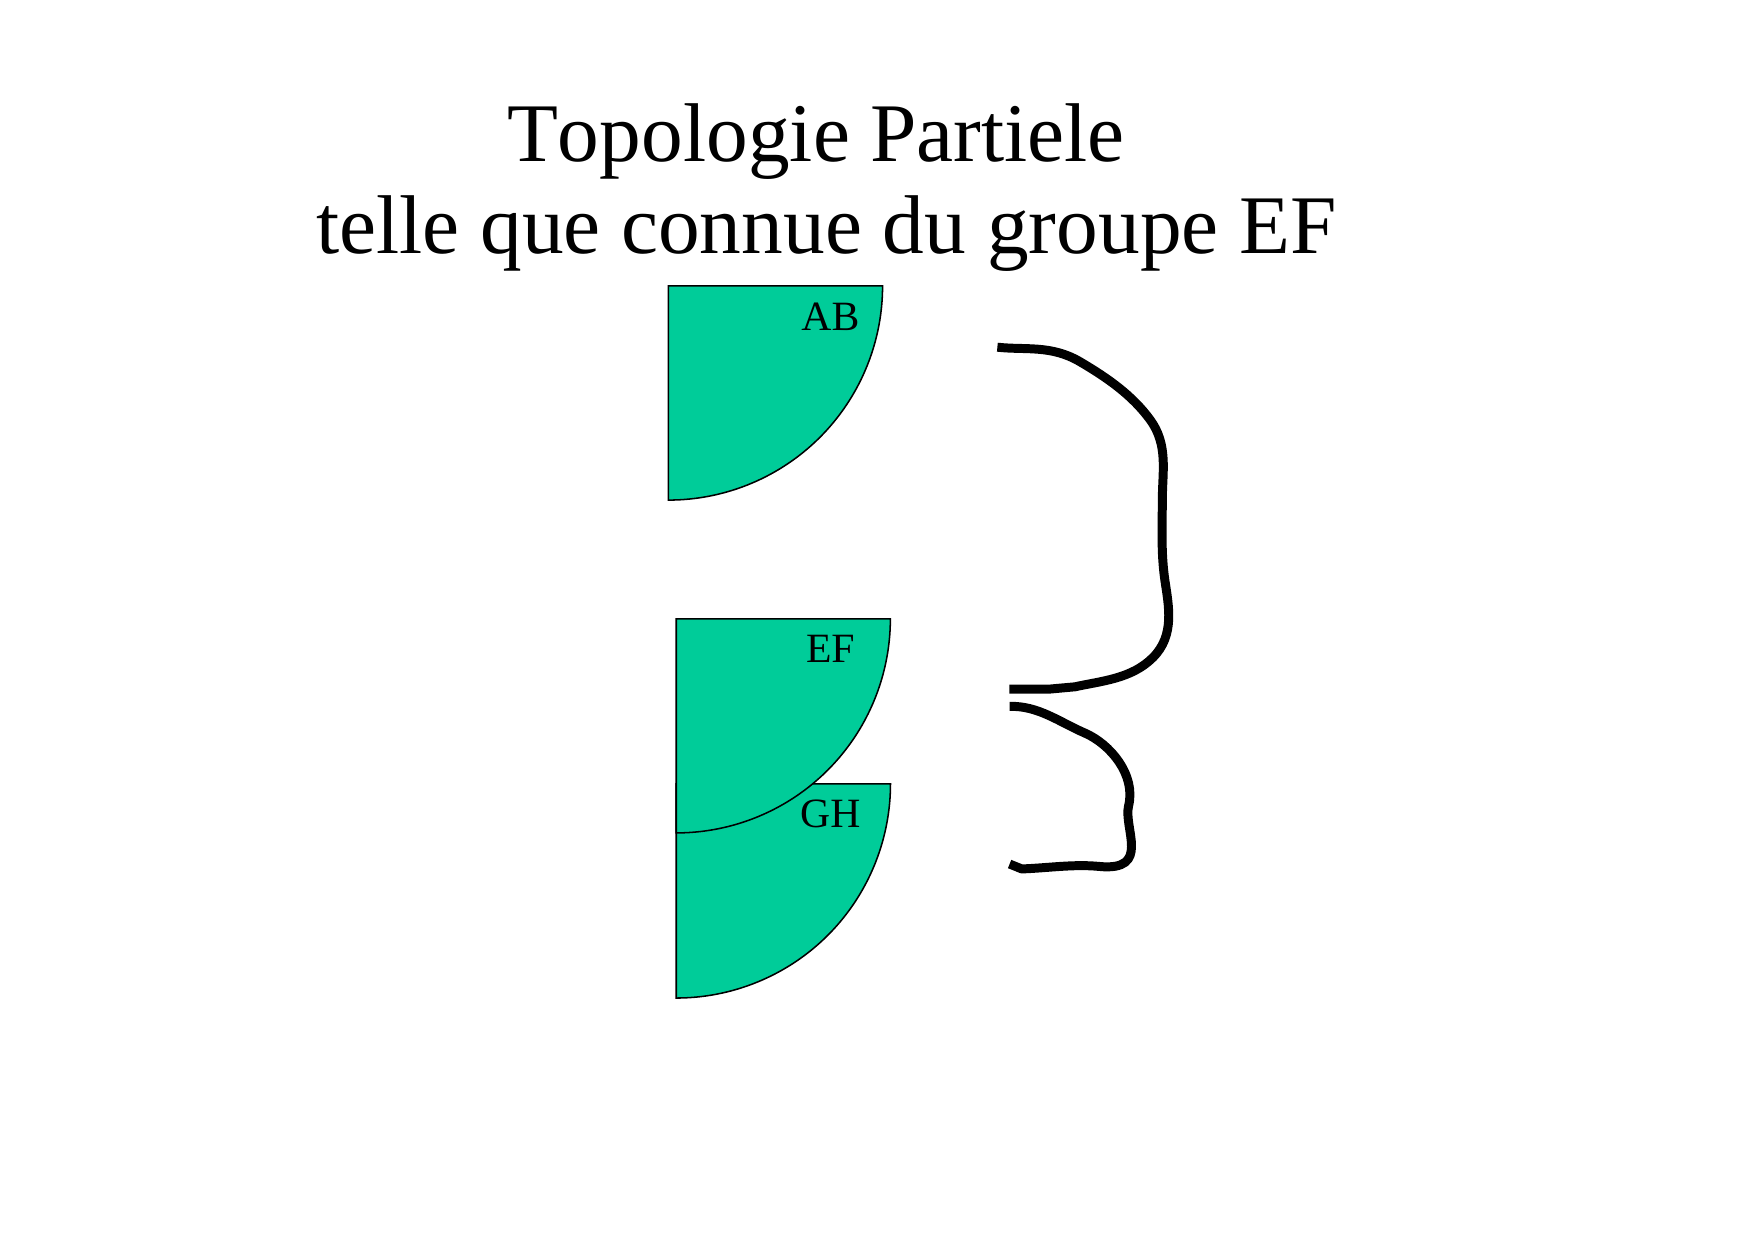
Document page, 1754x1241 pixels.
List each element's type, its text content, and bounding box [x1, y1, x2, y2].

text_box EF [776, 617, 885, 680]
text_box AB [776, 285, 885, 348]
text_box Topologie Partiele telle que connue du groupe EF [123, 79, 1530, 280]
text_box GH [776, 782, 885, 845]
